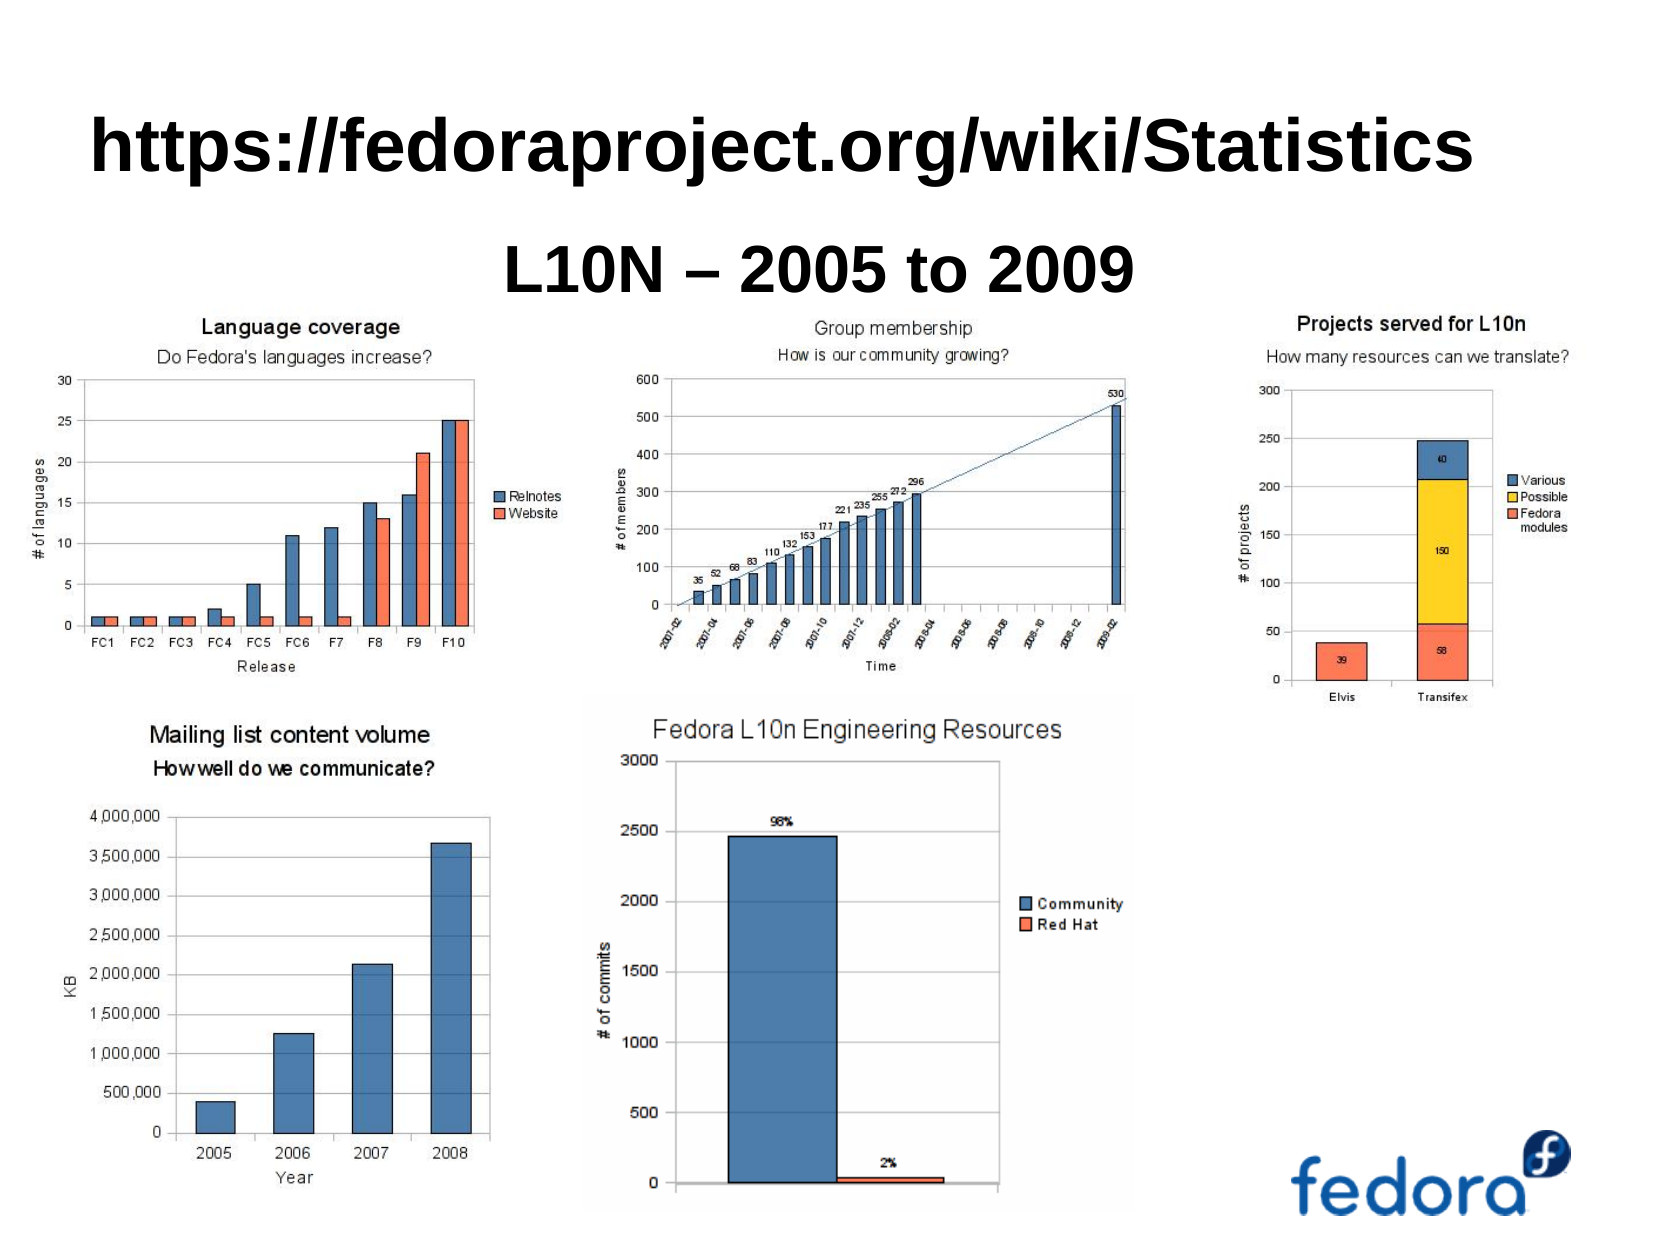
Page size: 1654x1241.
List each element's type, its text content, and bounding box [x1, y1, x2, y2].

picture [603, 309, 1181, 693]
picture [1291, 1130, 1571, 1216]
picture [17, 307, 595, 691]
text_box https://fedoraproject.org/wiki/Statistics [75, 96, 1493, 196]
text_box L10N – 2005 to 2009 [488, 224, 1154, 338]
picture [1229, 304, 1592, 721]
picture [583, 694, 1136, 1214]
picture [50, 710, 540, 1214]
